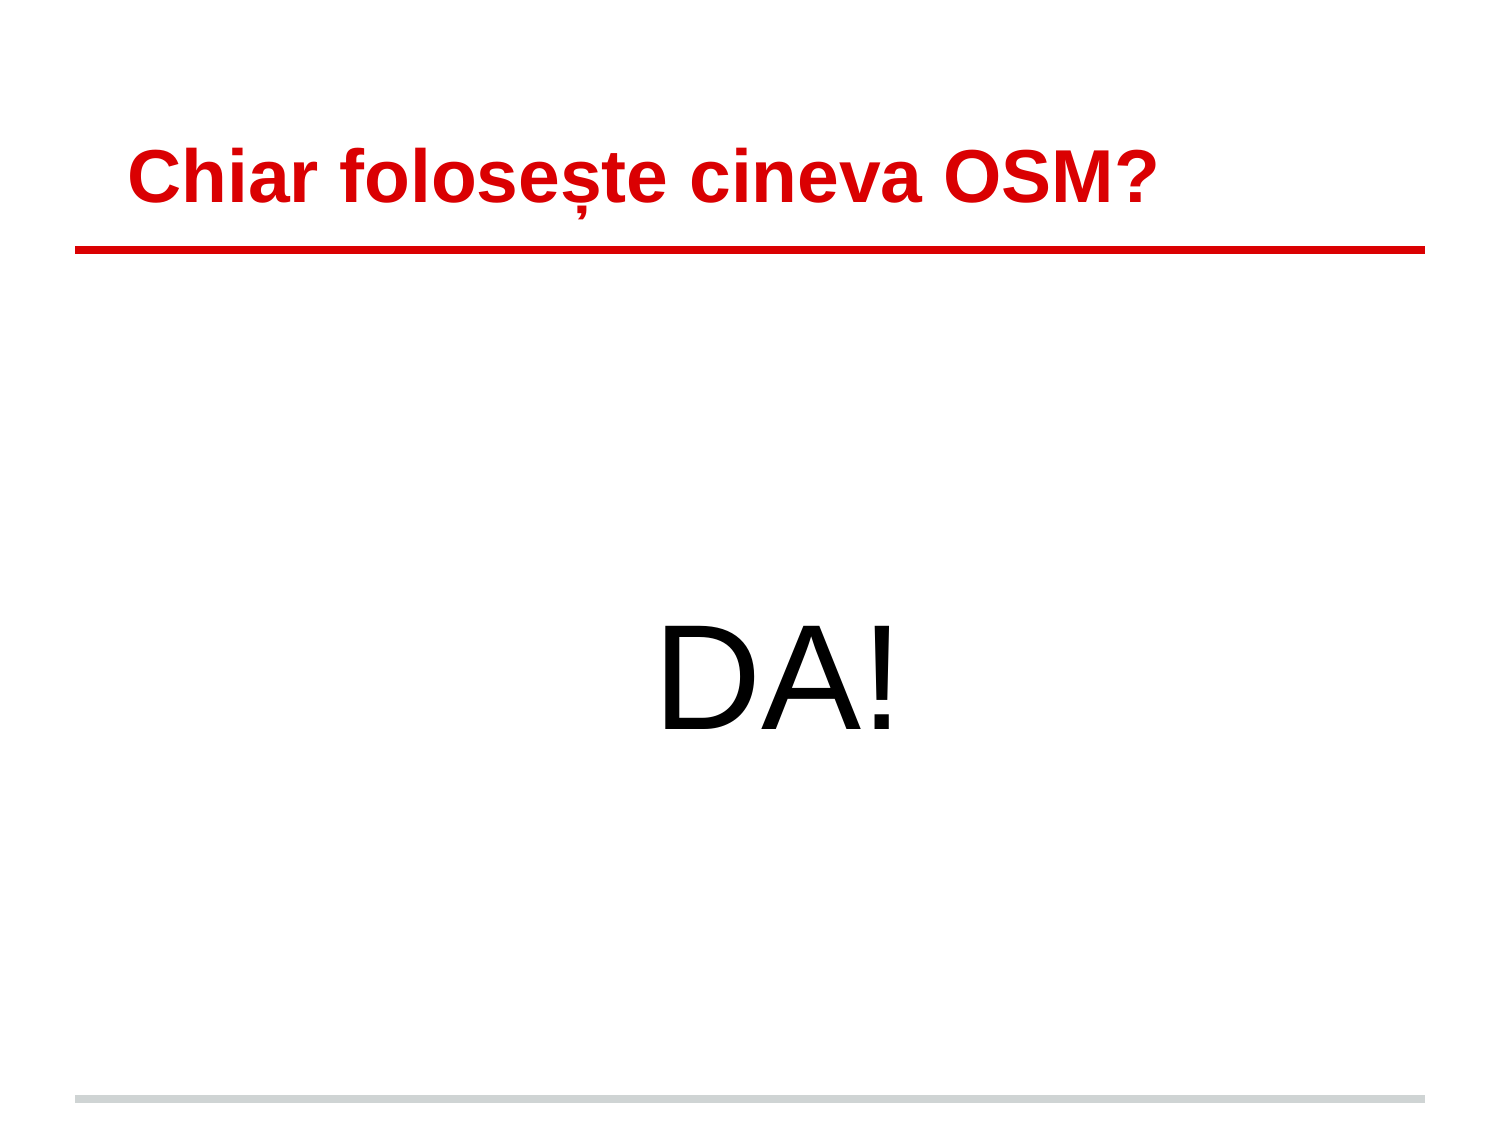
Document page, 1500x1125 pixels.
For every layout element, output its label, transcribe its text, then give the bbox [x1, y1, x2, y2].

list DA! [75, 262, 1426, 1078]
title Chiar folosește cineva OSM? [75, 45, 1426, 233]
